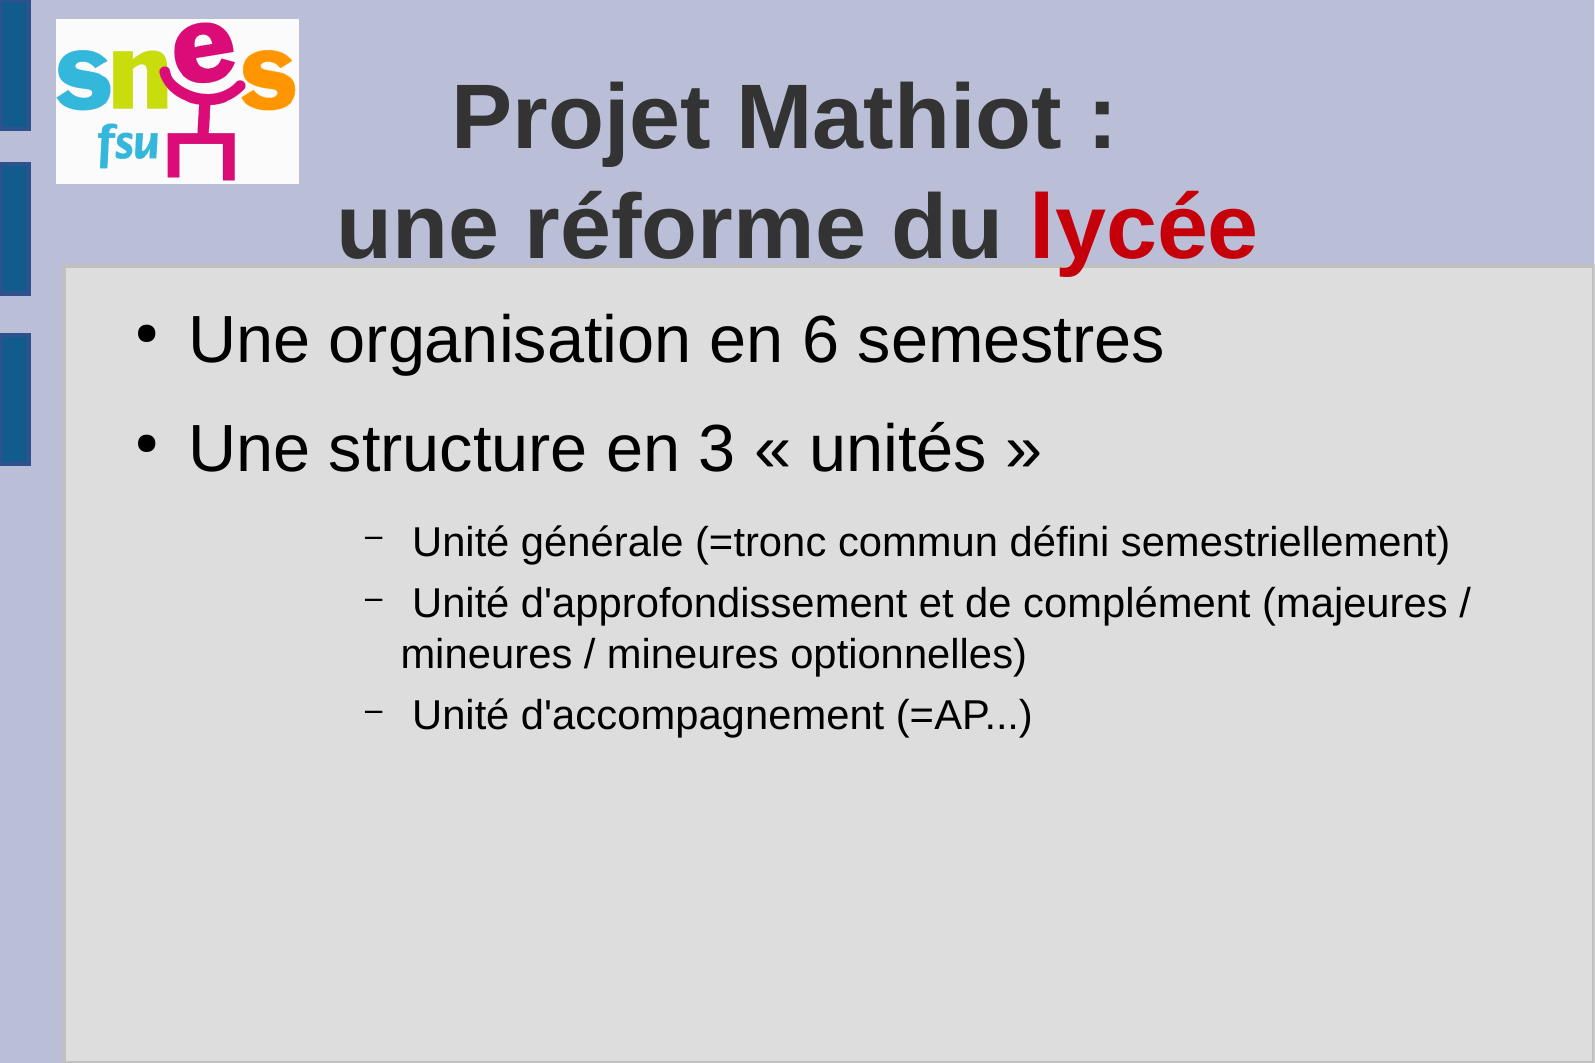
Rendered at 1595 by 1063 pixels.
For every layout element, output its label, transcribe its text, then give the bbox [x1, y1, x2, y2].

list Une organisation en 6 semestres Une structure en 3 « unités » Unité générale (=tronc commun défini semestriellement) Unité d'approfondissement et de complément (majeures / mineures / mineures optionnelles) Unité d'accompagnement (=AP...) [117, 295, 1479, 1026]
picture [56, 19, 299, 184]
title Projet Mathiot : une réforme du lycée [117, 56, 1479, 277]
